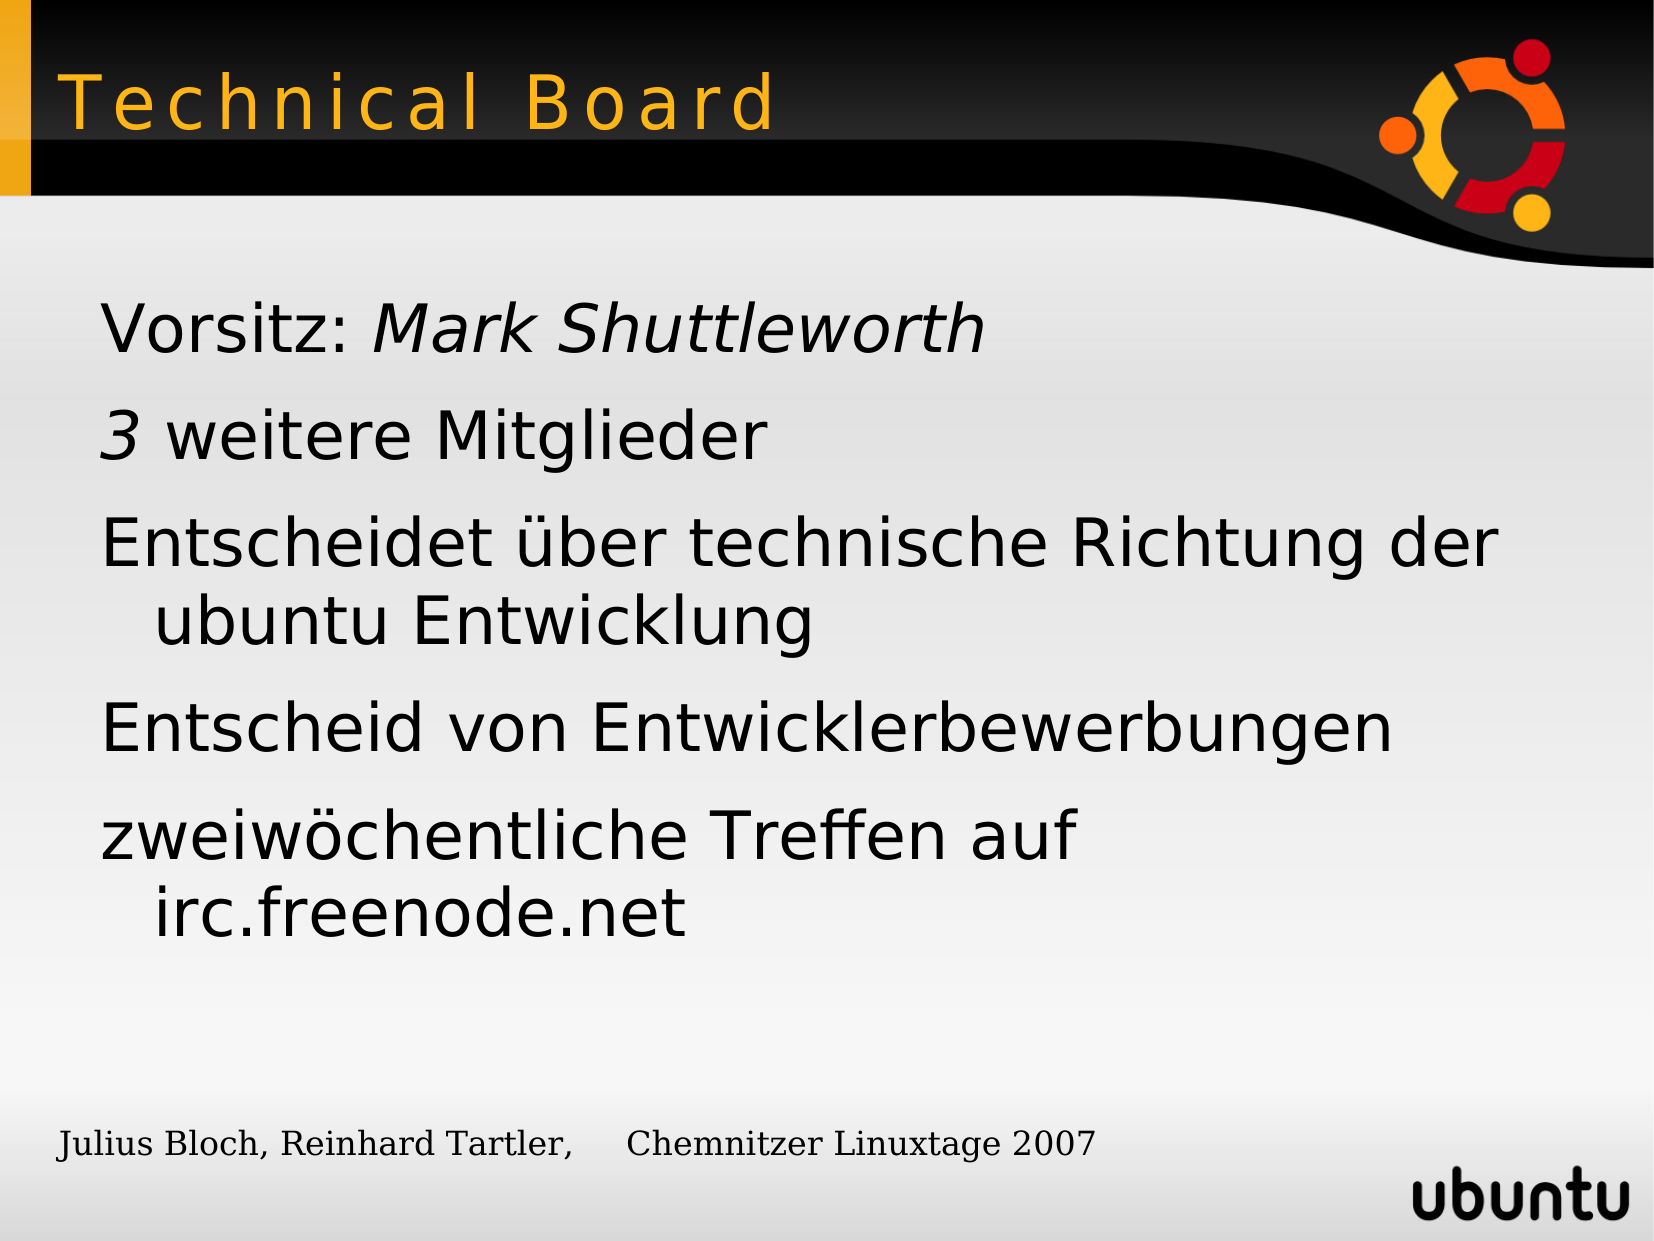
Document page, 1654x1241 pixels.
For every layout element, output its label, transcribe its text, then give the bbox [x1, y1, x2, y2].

picture [0, 0, 1654, 1241]
title Technical Board [59, 36, 1270, 171]
list Vorsitz: Mark Shuttleworth 3 weitere Mitglieder Entscheidet über technische Richtung der ubuntu Entwicklung Entscheid von Entwicklerbewerbungen zweiwöchentliche Treffen auf irc.freenode.net [82, 290, 1571, 1109]
